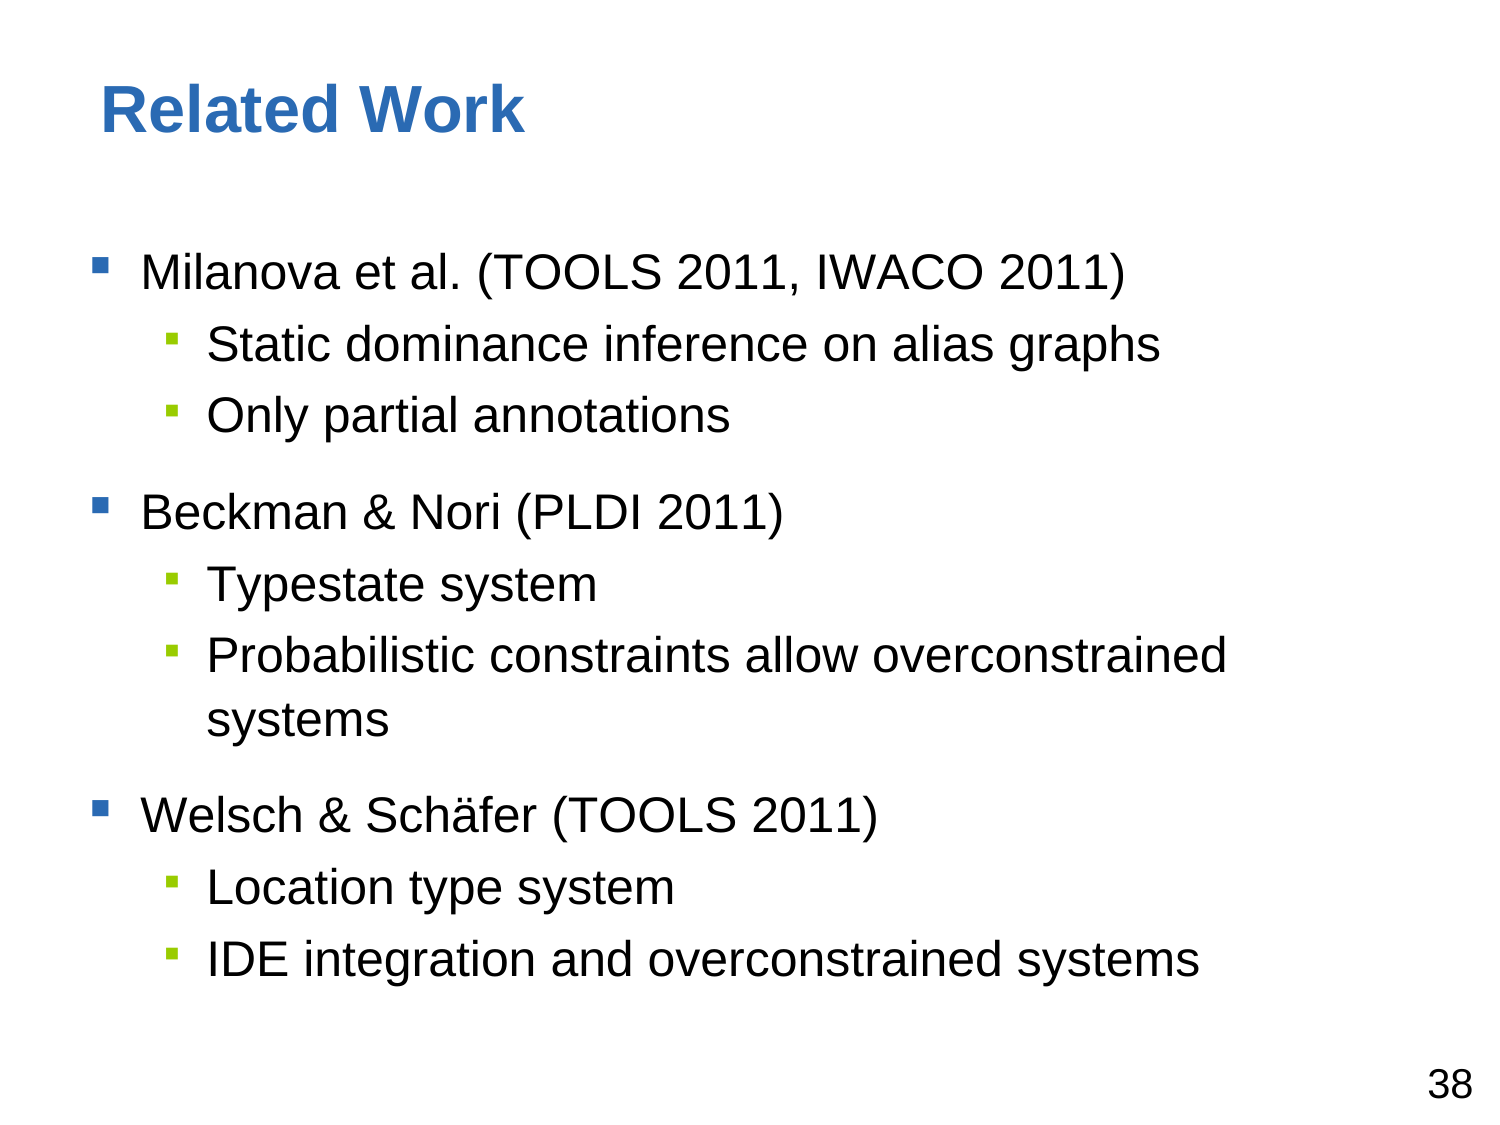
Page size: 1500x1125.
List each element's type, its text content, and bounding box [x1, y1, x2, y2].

title Related Work [85, 63, 1407, 155]
list Milanova et al. (TOOLS 2011, IWACO 2011) Static dominance inference on alias graphs Only partial annotations Beckman & Nori (PLDI 2011) Typestate system Probabilistic constraints allow overconstrained systems Welsch & Schäfer (TOOLS 2011) Location type system IDE integration and overconstrained systems [87, 220, 1407, 1000]
